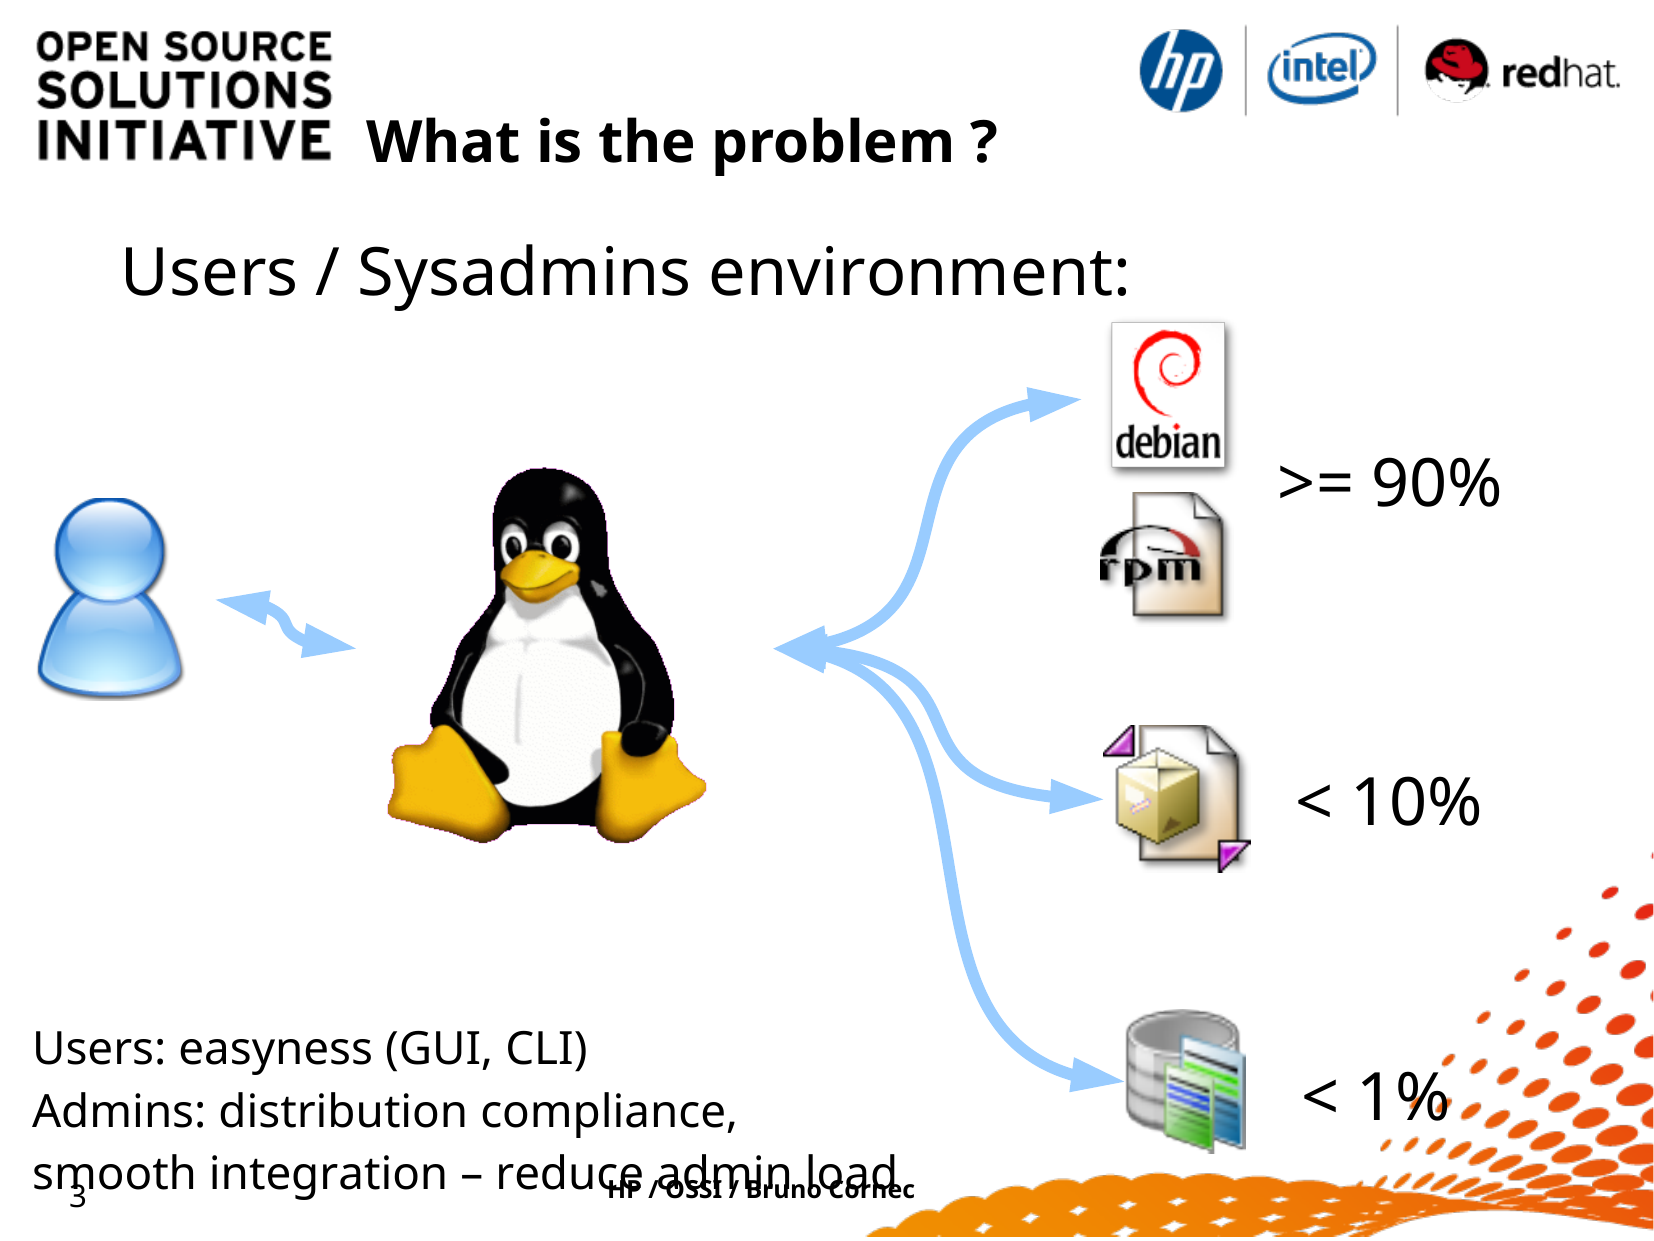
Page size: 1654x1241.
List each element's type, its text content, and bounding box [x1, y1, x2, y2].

text_box Users / Sysadmins environment: [120, 224, 1009, 311]
text_box < 10% [1295, 754, 1623, 840]
picture [0, 0, 1654, 1237]
text_box < 1% [1301, 1049, 1629, 1136]
title What is the problem ? [366, 62, 1280, 224]
text_box >= 90% [1278, 435, 1605, 522]
text_box Users: easyness (GUI, CLI) Admins: distribution compliance, smooth integration – reduce admin load [32, 1015, 1008, 1175]
